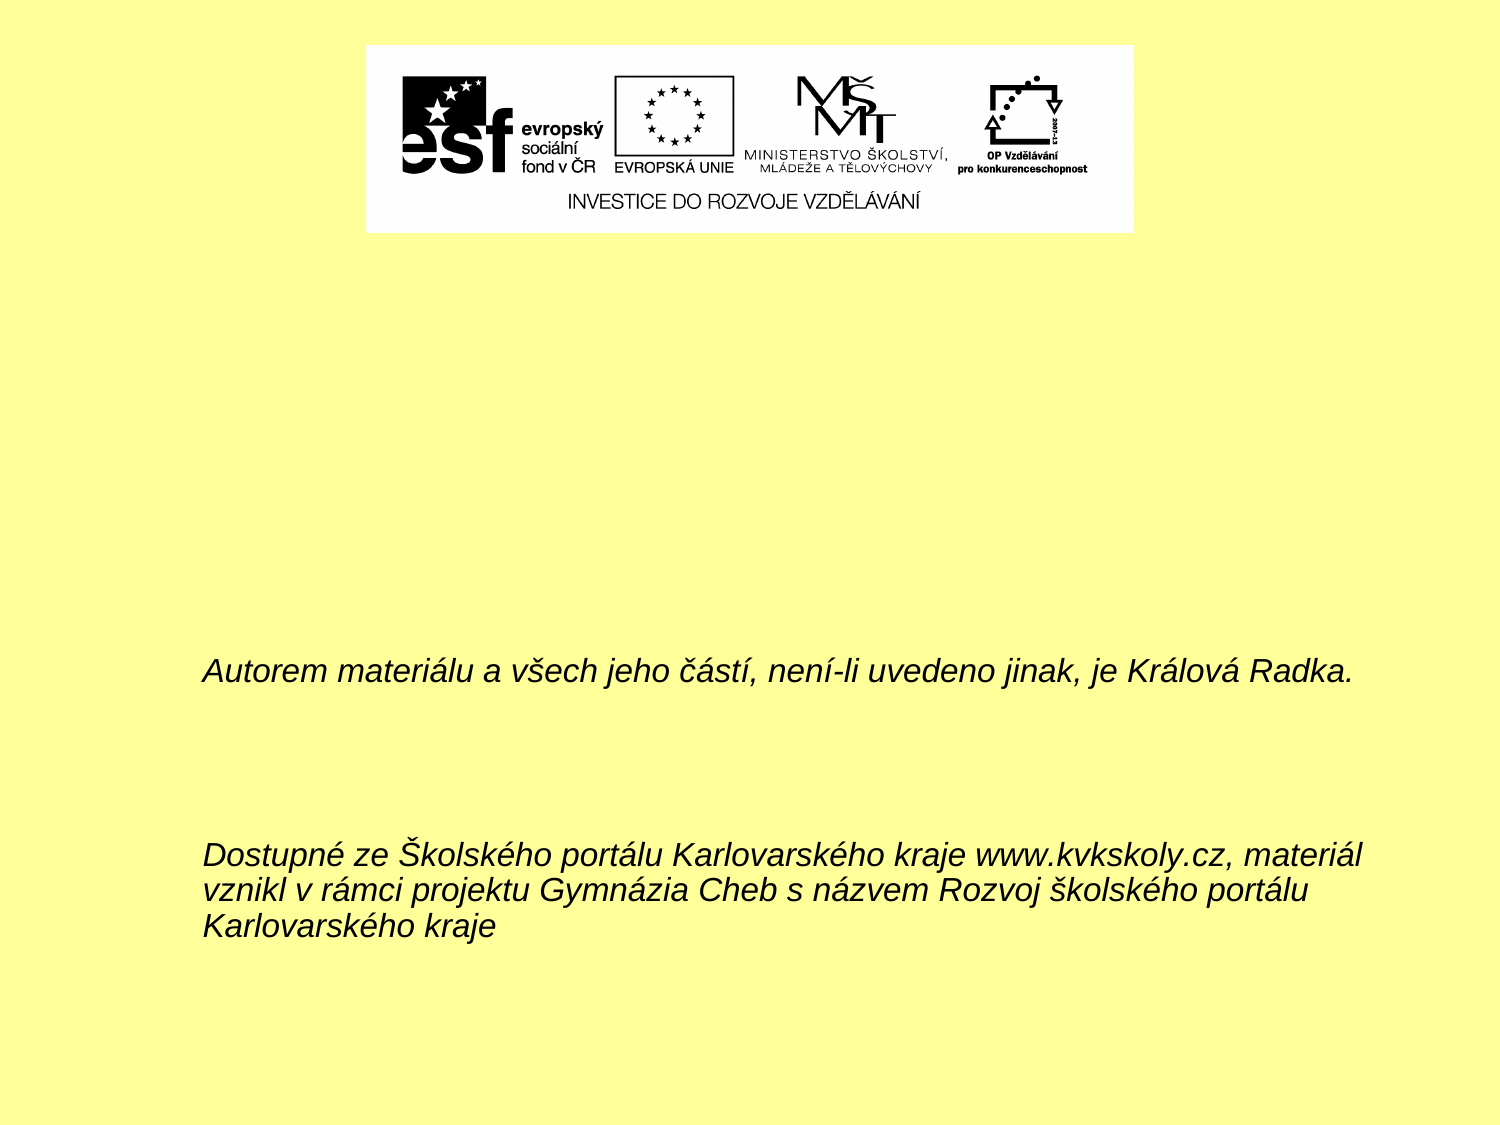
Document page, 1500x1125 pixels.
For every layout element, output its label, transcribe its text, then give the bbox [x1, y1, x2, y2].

list Autorem materiálu a všech jeho částí, není-li uvedeno jinak, je Králová Radka. Dostupné ze Školského portálu Karlovarského kraje www.kvkskoly.cz, materiál vznikl v rámci projektu Gymnázia Cheb s názvem Rozvoj školského portálu Karlovarského kraje [75, 262, 1426, 1005]
picture [366, 45, 1134, 233]
